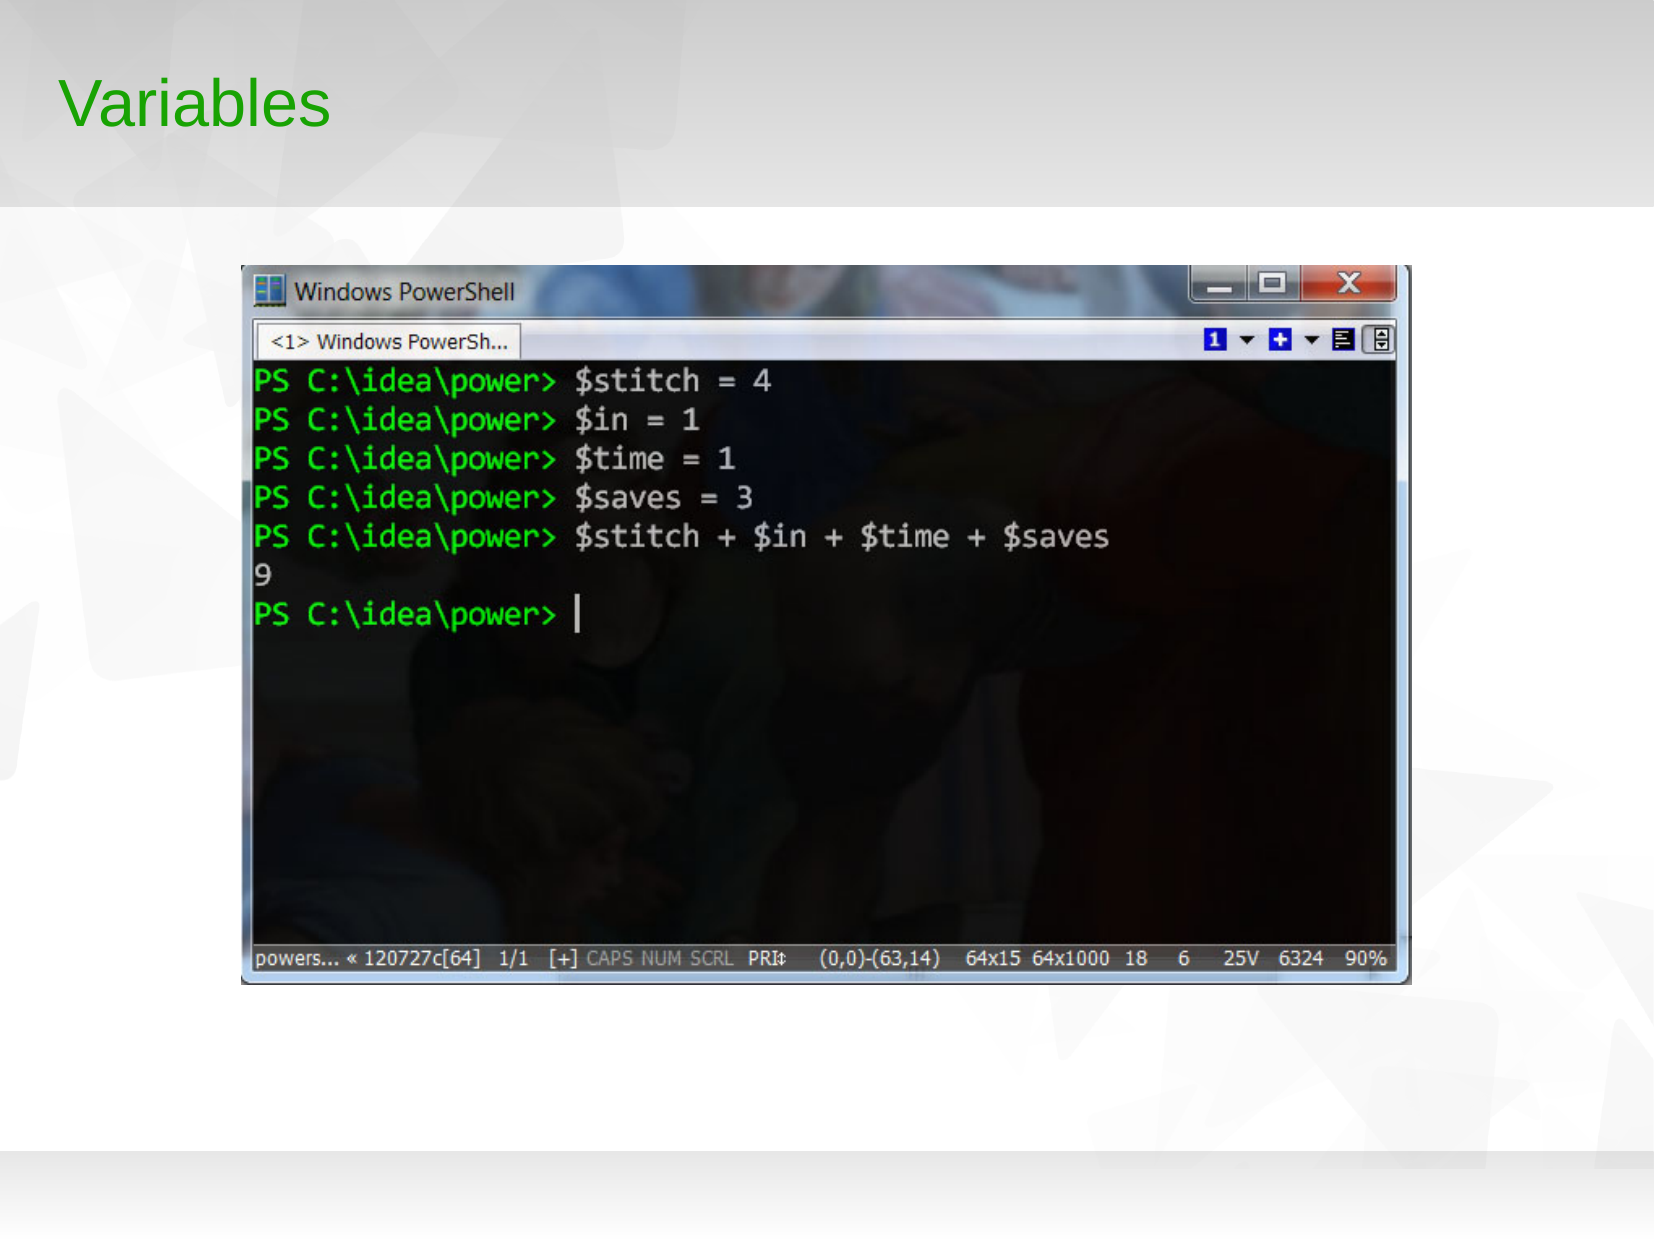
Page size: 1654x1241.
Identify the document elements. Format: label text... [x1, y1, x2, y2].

picture [0, 0, 1654, 1169]
title Variables [59, 29, 1595, 178]
